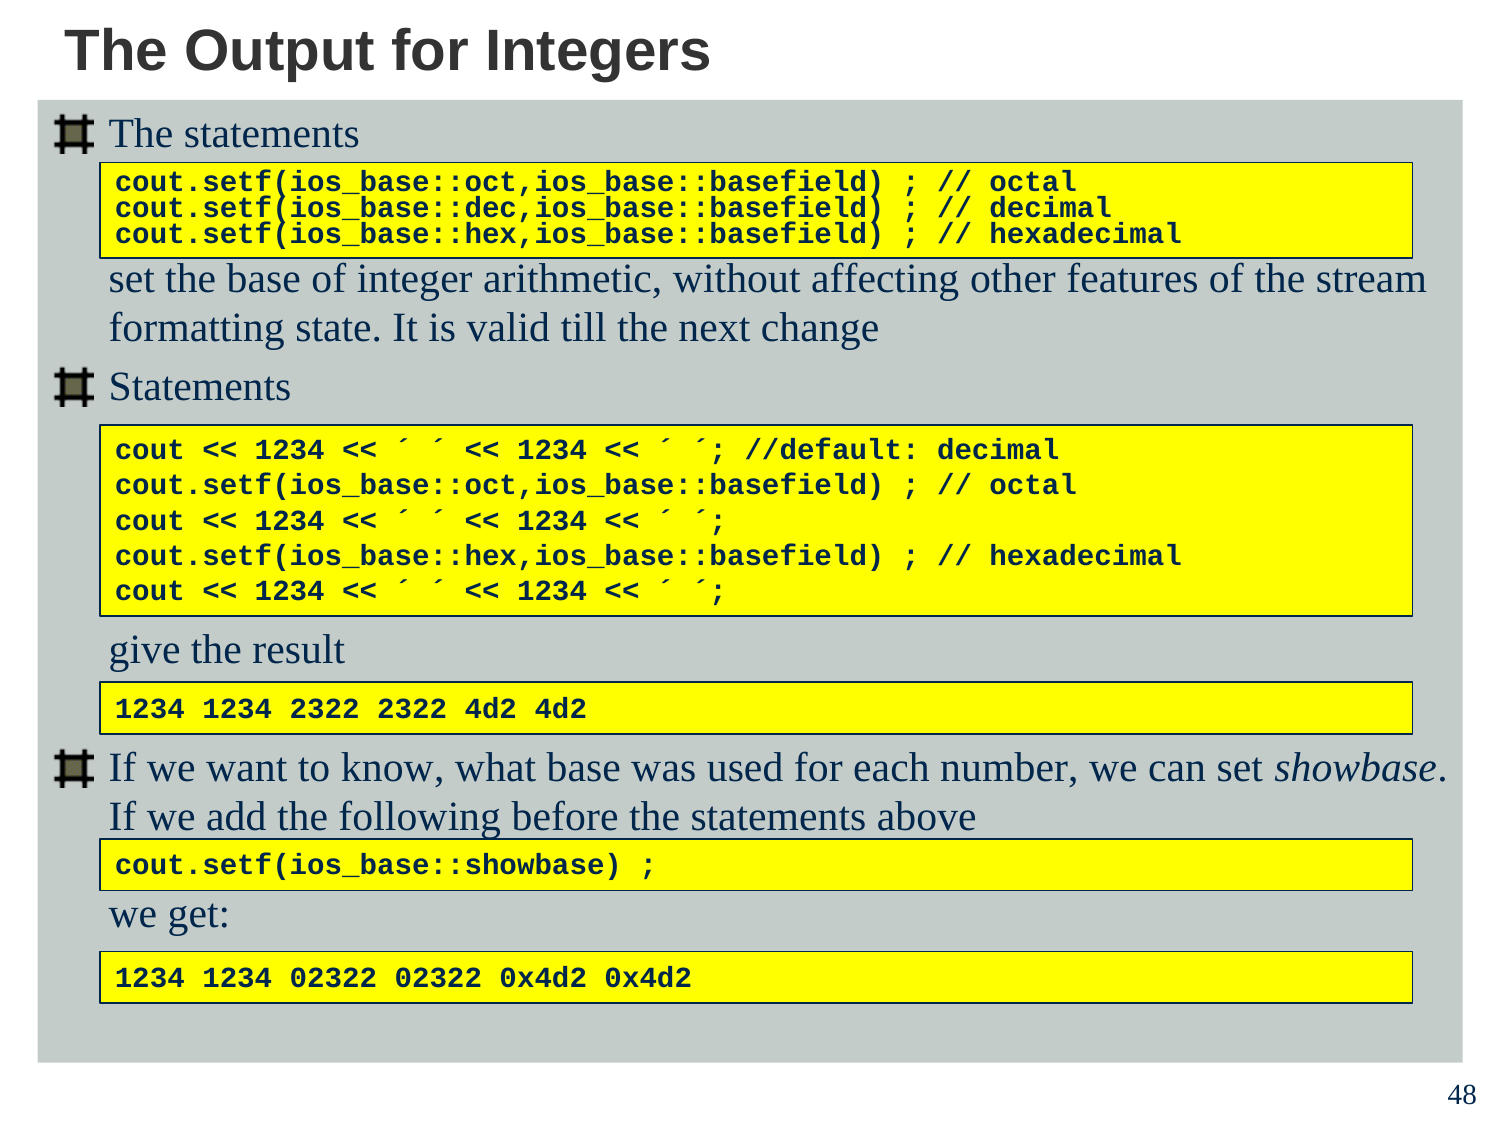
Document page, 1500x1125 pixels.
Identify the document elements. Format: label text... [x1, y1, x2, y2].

text_box 1234 1234 02322 02322 0x4d2 0x4d2 [99, 951, 1413, 1003]
text_box cout.setf(ios_base::oct,ios_base::basefield) ; // octal cout.setf(ios_base::dec,ios_base::basefield) ; // decimal cout.setf(ios_base::hex,ios_base::basefield) ; // hexadecimal [99, 162, 1413, 264]
list The statements set the base of integer arithmetic, without affecting other features of the stream formatting state. It is valid till the next change Statements give the result If we want to know, what base was used for each number, we can set showbase. If we add the following before the statements above we get: [37, 99, 1463, 1063]
text_box cout.setf(ios_base::showbase) ; [99, 838, 1413, 891]
text_box 1234 1234 2322 2322 4d2 4d2 [99, 682, 1413, 734]
text_box cout << 1234 << ´ ´ << 1234 << ´ ´; //default: decimal cout.setf(ios_base::oct,ios_base::basefield) ; // octal cout << 1234 << ´ ´ << 1234 << ´ ´; cout.setf(ios_base::hex,ios_base::basefield) ; // hexadecimal cout << 1234 << ´ ´ << 1234 << ´ ´; [99, 425, 1413, 617]
title The Output for Integers [50, 0, 1450, 91]
